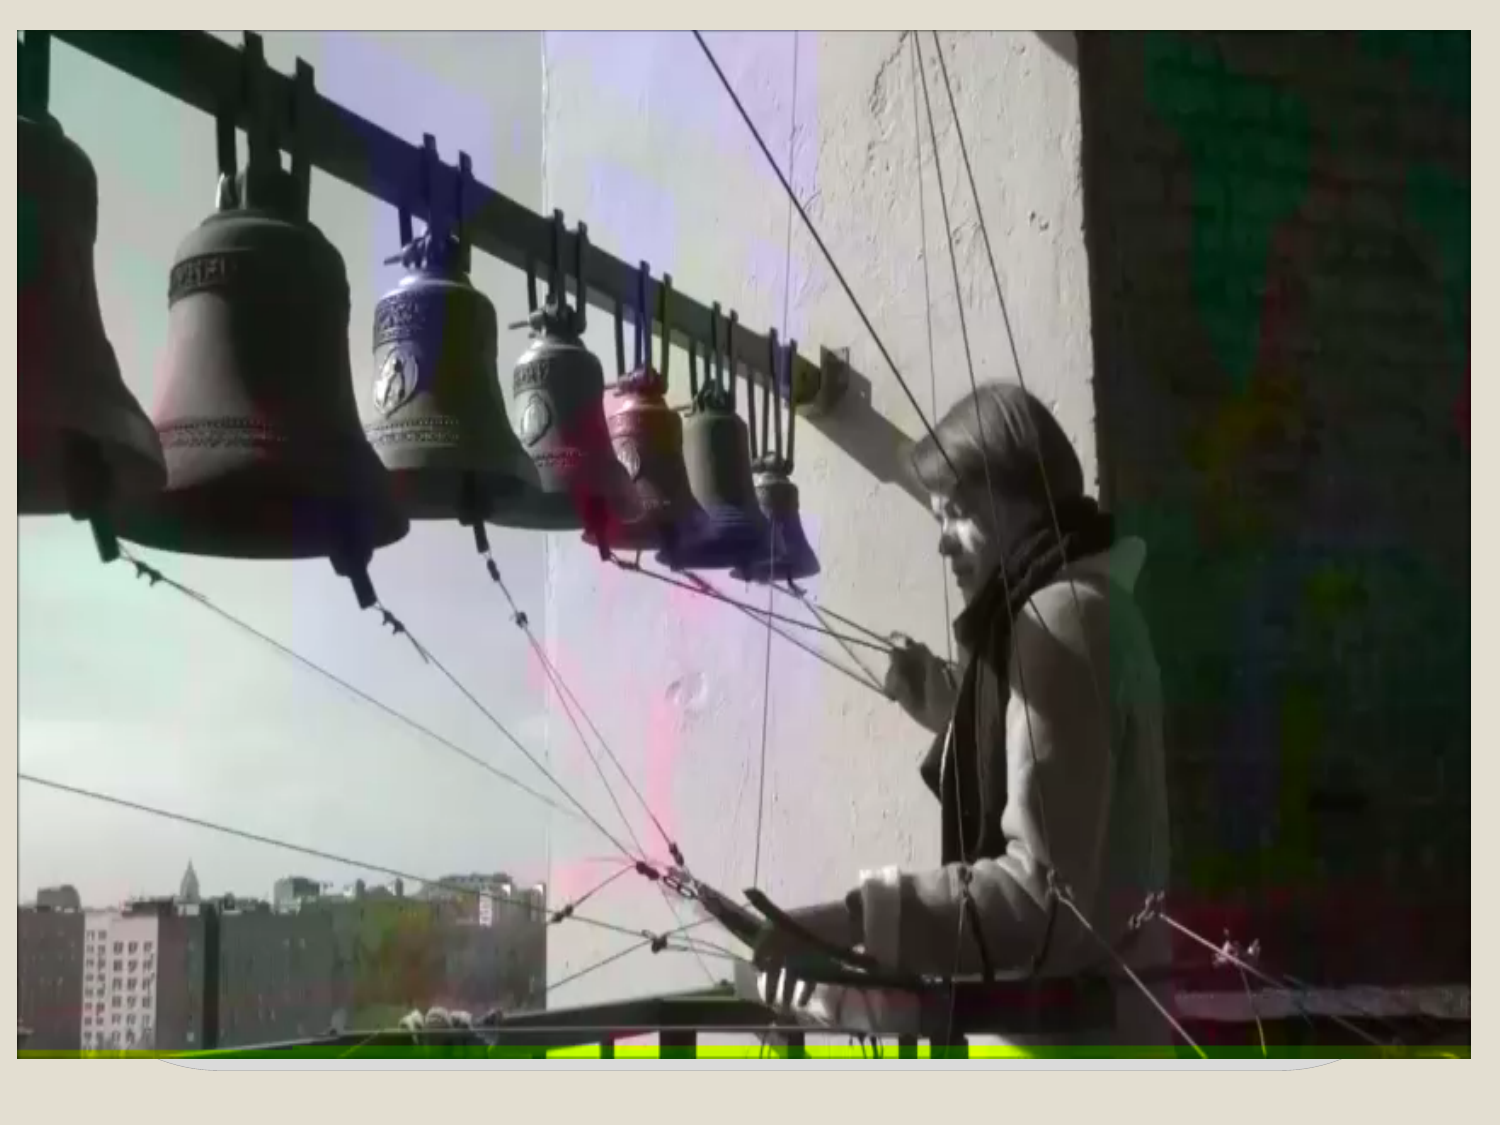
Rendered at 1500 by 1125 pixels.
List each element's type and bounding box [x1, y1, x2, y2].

picture [17, 30, 1471, 1059]
